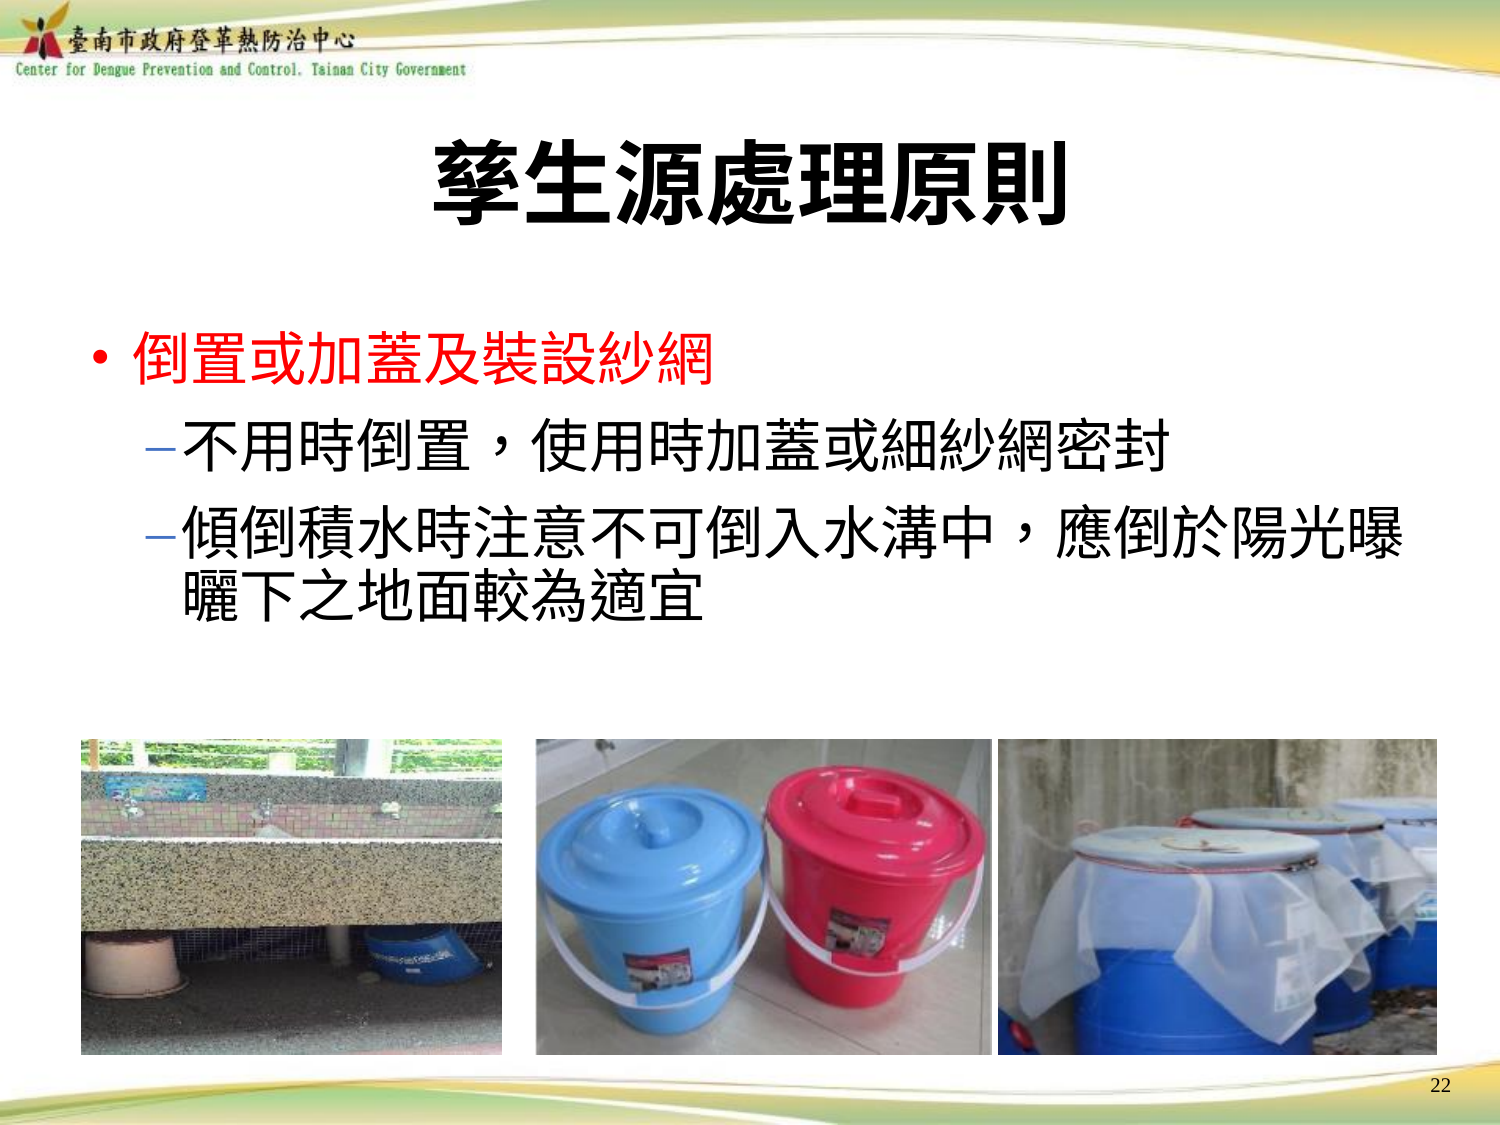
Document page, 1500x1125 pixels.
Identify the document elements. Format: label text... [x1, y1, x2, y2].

picture [0, 0, 1500, 1125]
text_box <編號> [1116, 1063, 1467, 1111]
title 孳生源處理原則 [76, 87, 1427, 275]
list 倒置或加蓋及裝設紗網 不用時倒置，使用時加蓋或細紗網密封 傾倒積水時注意不可倒入水溝中，應倒於陽光曝曬下之地面較為適宜 [75, 314, 1426, 1005]
